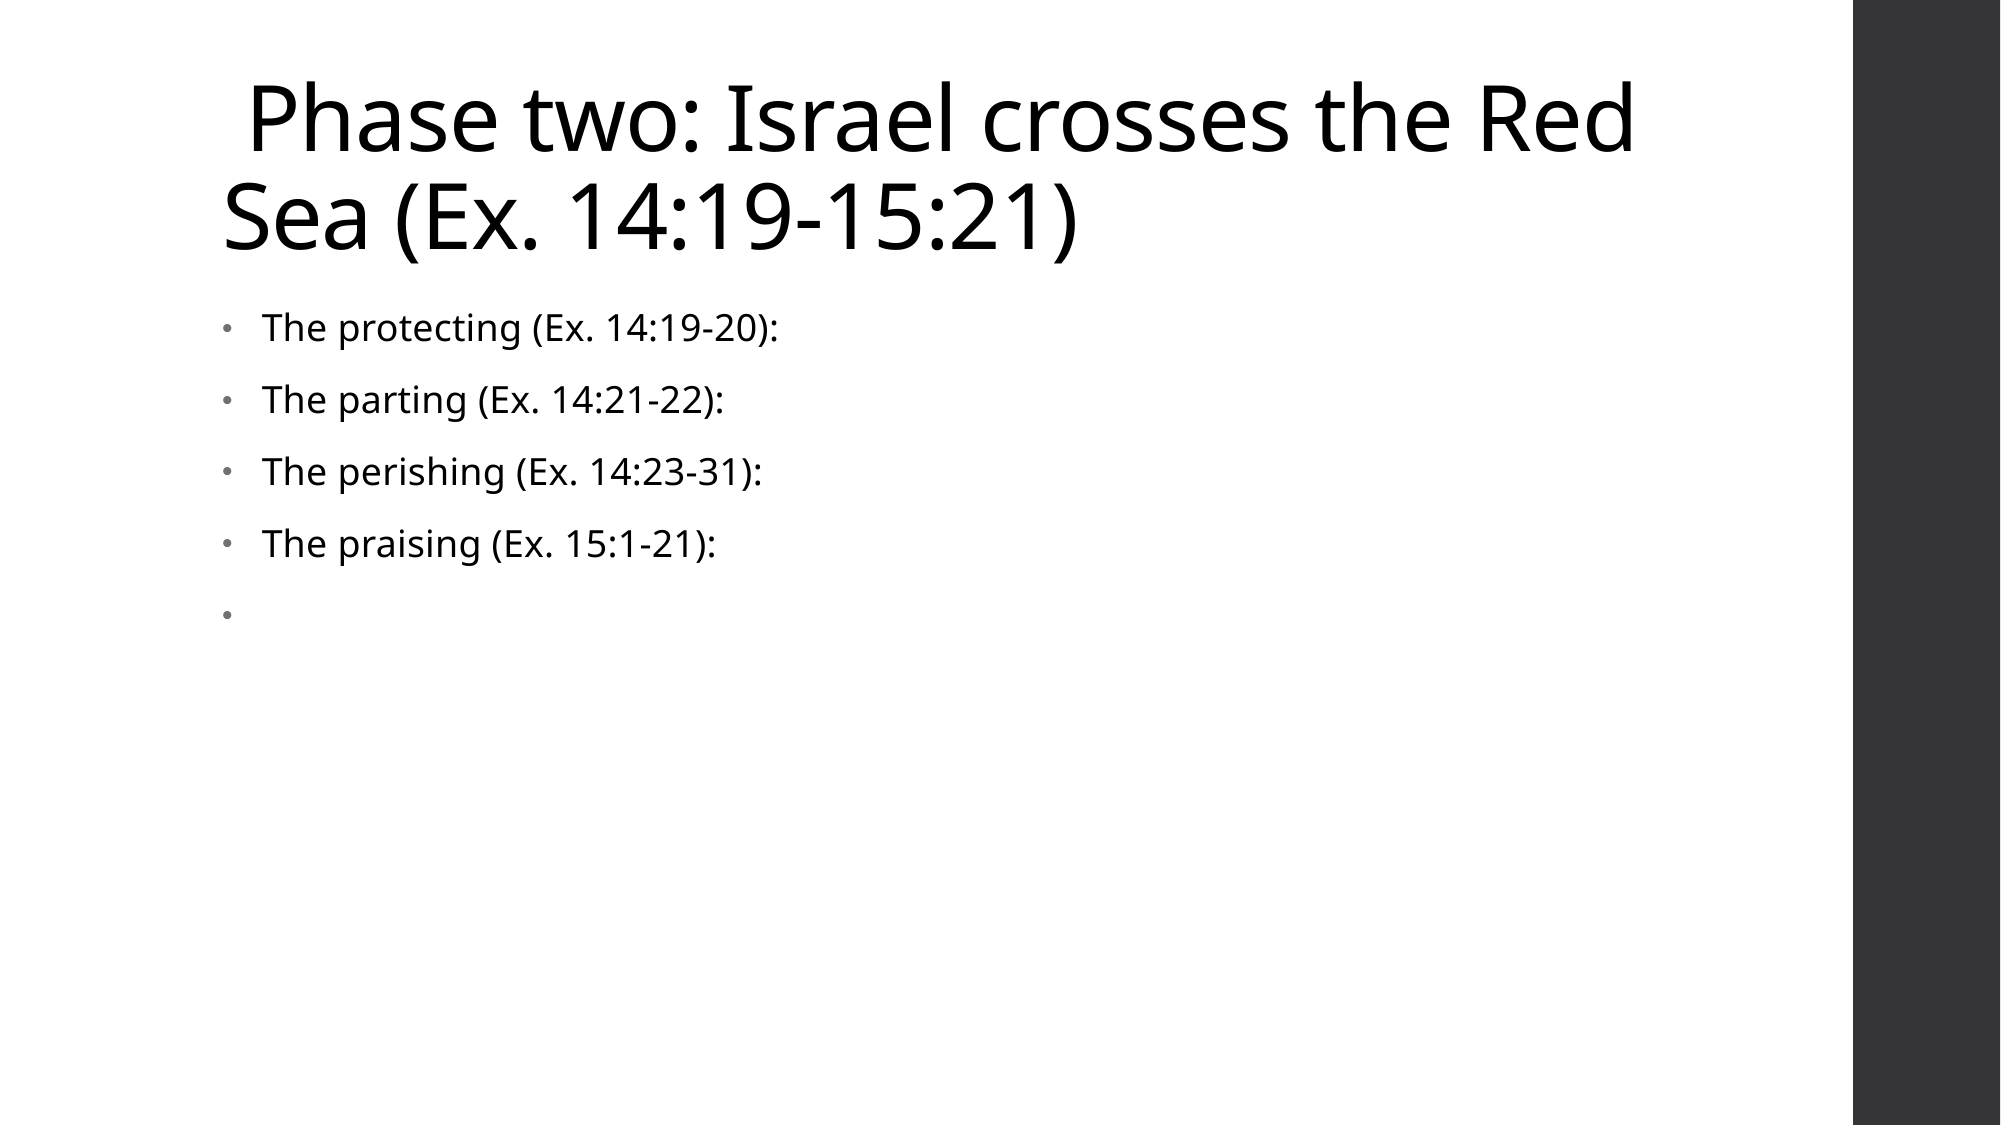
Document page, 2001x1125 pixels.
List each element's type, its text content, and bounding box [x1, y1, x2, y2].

title Phase two: Israel crosses the Red Sea (Ex. 14:19-15:21) [206, 60, 1797, 278]
list The protecting (Ex. 14:19-20): The parting (Ex. 14:21-22): The perishing (Ex. 14:23-31): The praising (Ex. 15:1-21): [206, 299, 1617, 1014]
